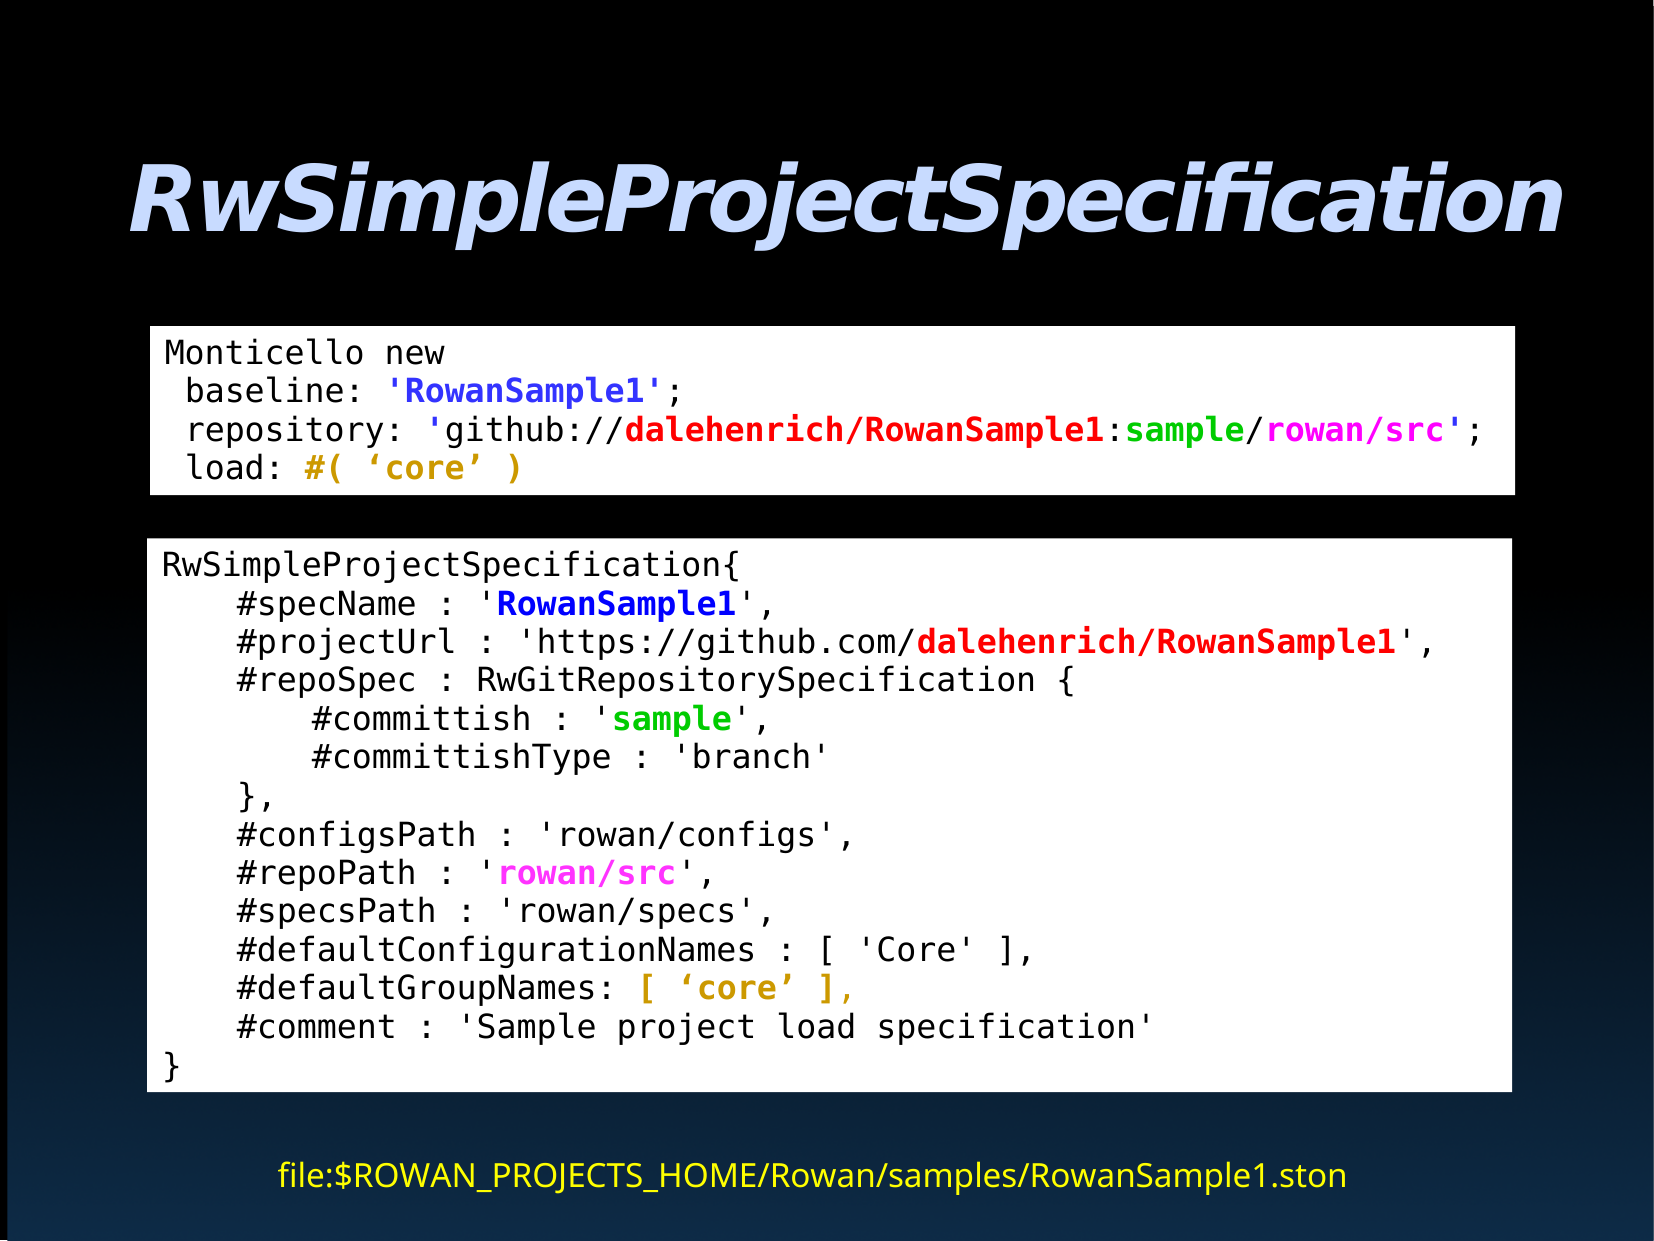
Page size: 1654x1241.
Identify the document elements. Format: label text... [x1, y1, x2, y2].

text_box Monticello new baseline: 'RowanSample1'; repository: 'github://dalehenrich/RowanSample1:sample/rowan/src'; load: #( ‘core’ ) [150, 326, 1516, 496]
picture [7, 6, 1654, 1241]
text_box file:$ROWAN_PROJECTS_HOME/Rowan/samples/RowanSample1.ston [67, 1110, 1561, 1241]
title RwSimpleProjectSpecification [101, 96, 1595, 304]
text_box RwSimpleProjectSpecification{ #specName : 'RowanSample1', #projectUrl : 'https://github.com/dalehenrich/RowanSample1', #repoSpec : RwGitRepositorySpecification { #committish : 'sample', #committishType : 'branch' }, #configsPath : 'rowan/configs', #repoPath : 'rowan/src', #specsPath : 'rowan/specs', #defaultConfigurationNames : [ 'Core' ], #defaultGroupNames: [ ‘core’ ], #comment : 'Sample project load specification' } [147, 538, 1513, 1093]
